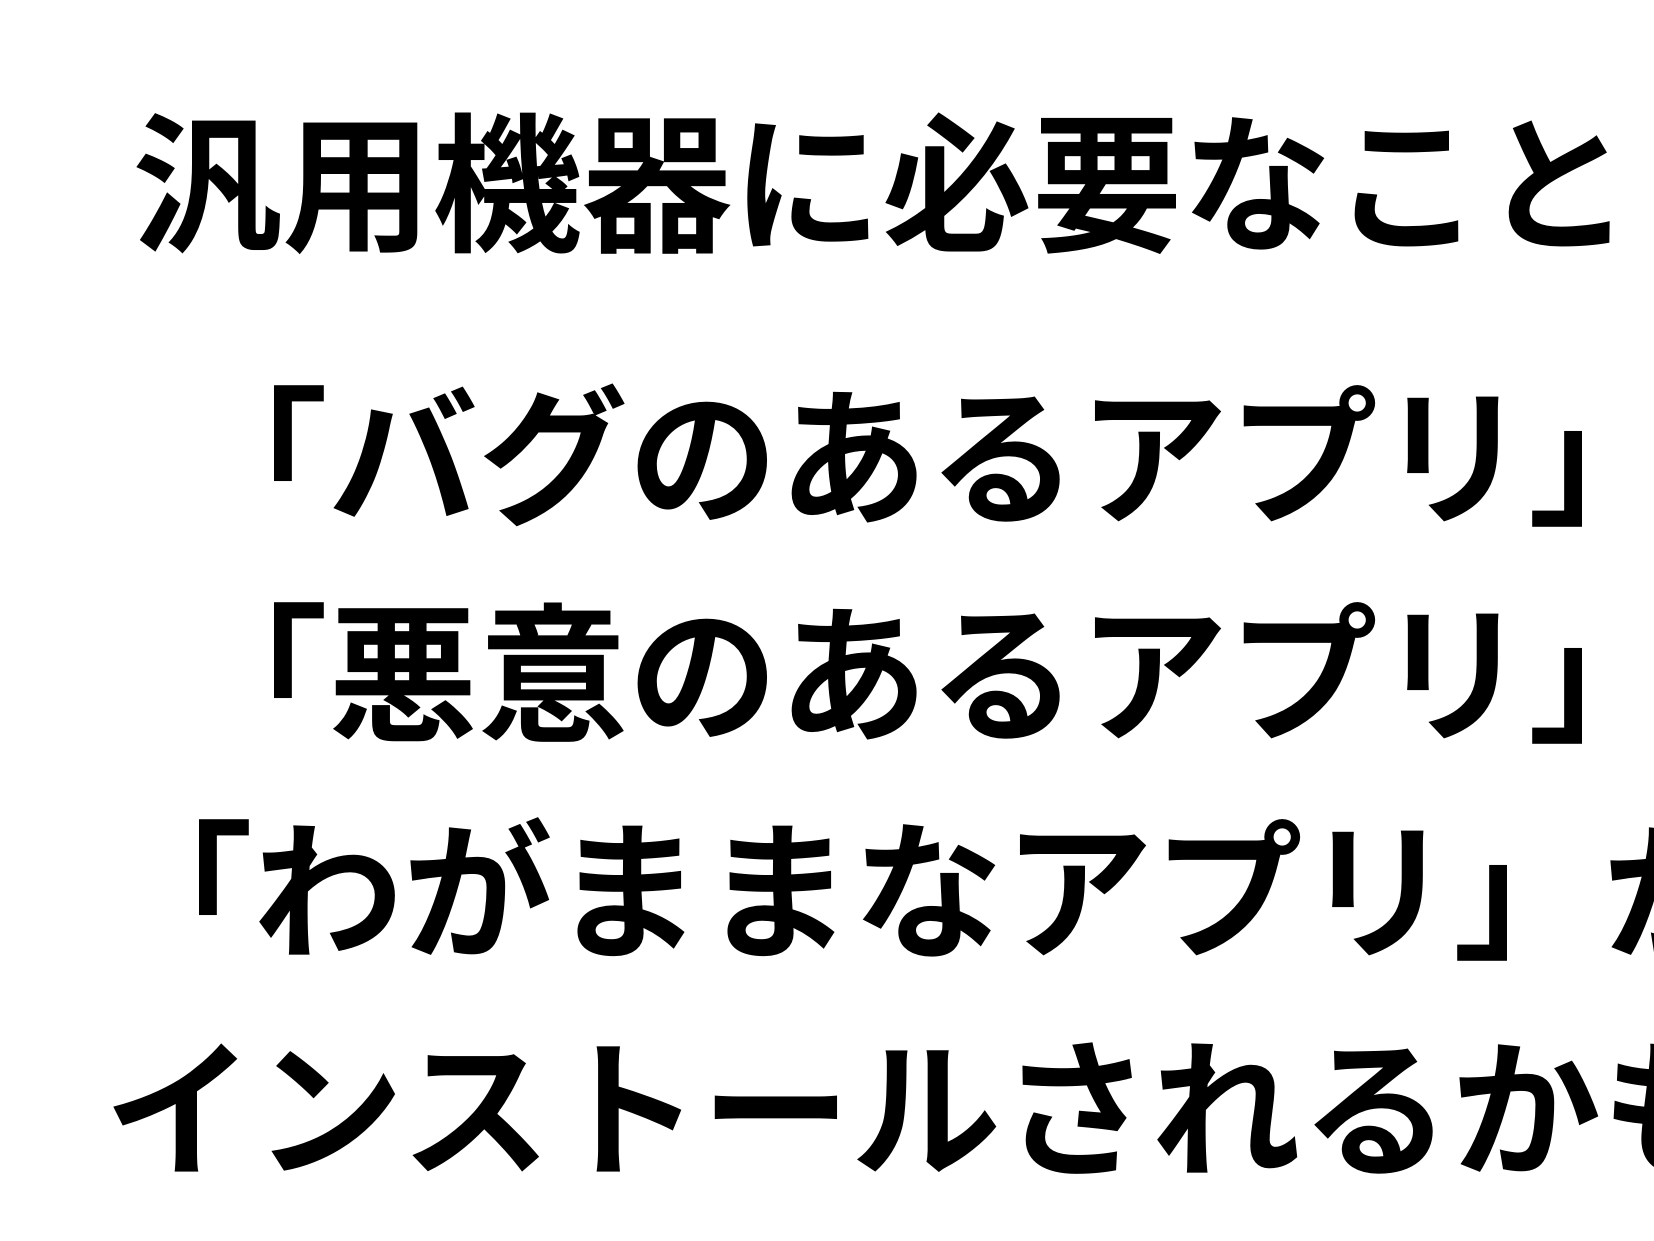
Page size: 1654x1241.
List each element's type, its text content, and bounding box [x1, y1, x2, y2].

text_box 「バグのあるアプリ」 「悪意のあるアプリ」 「わがままなアプリ」が インストールされるかも しれない! [88, 332, 1530, 1161]
text_box 汎用機器に必要なこと [118, 59, 1623, 236]
